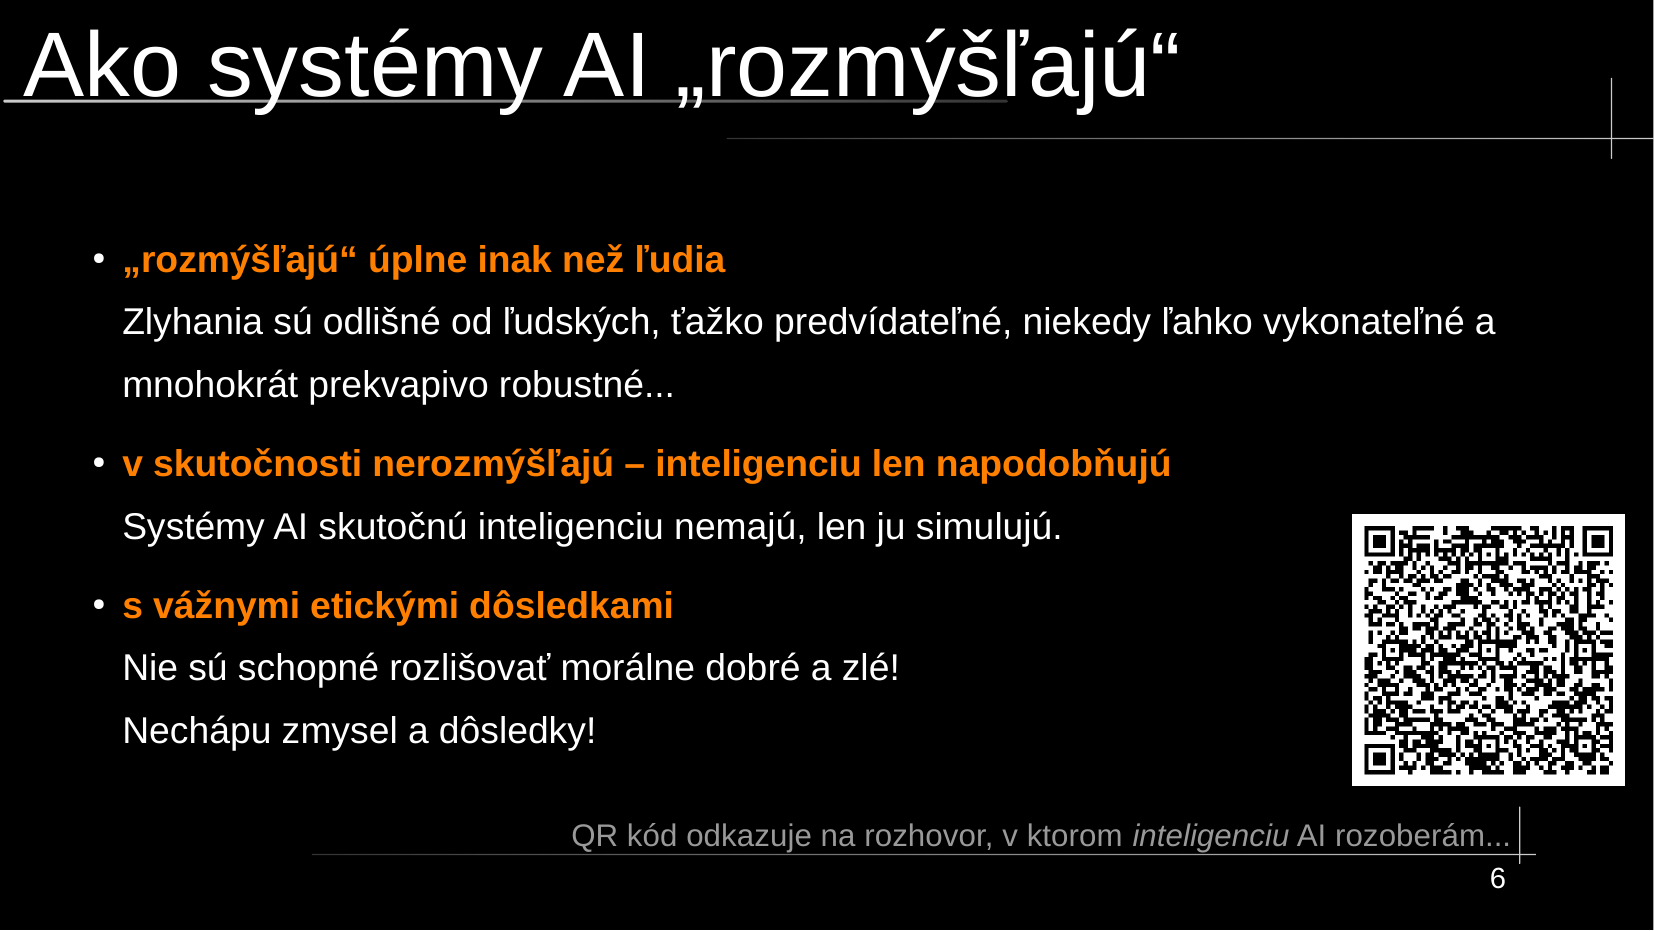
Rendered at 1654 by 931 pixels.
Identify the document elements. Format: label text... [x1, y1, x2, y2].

title QR kód odkazuje na rozhovor, v ktorom inteligenciu AI rozoberám... [295, 803, 1512, 869]
picture [1352, 514, 1625, 786]
list „rozmýšľajú“ úplne inak než ľudia Zlyhania sú odlišné od ľudských, ťažko predvídateľné, niekedy ľahko vykonateľné a mnohokrát prekvapivo robustné... v skutočnosti nerozmýšľajú – inteligenciu len napodobňujú Systémy AI skutočnú inteligenciu nemajú, len ju simulujú. s vážnymi etickými dôsledkami Nie sú schopné rozlišovať morálne dobré a zlé! Nechápu zmysel a dôsledky! [82, 217, 1571, 758]
title Ako systémy AI „rozmýšľajú“ [23, 11, 1589, 119]
